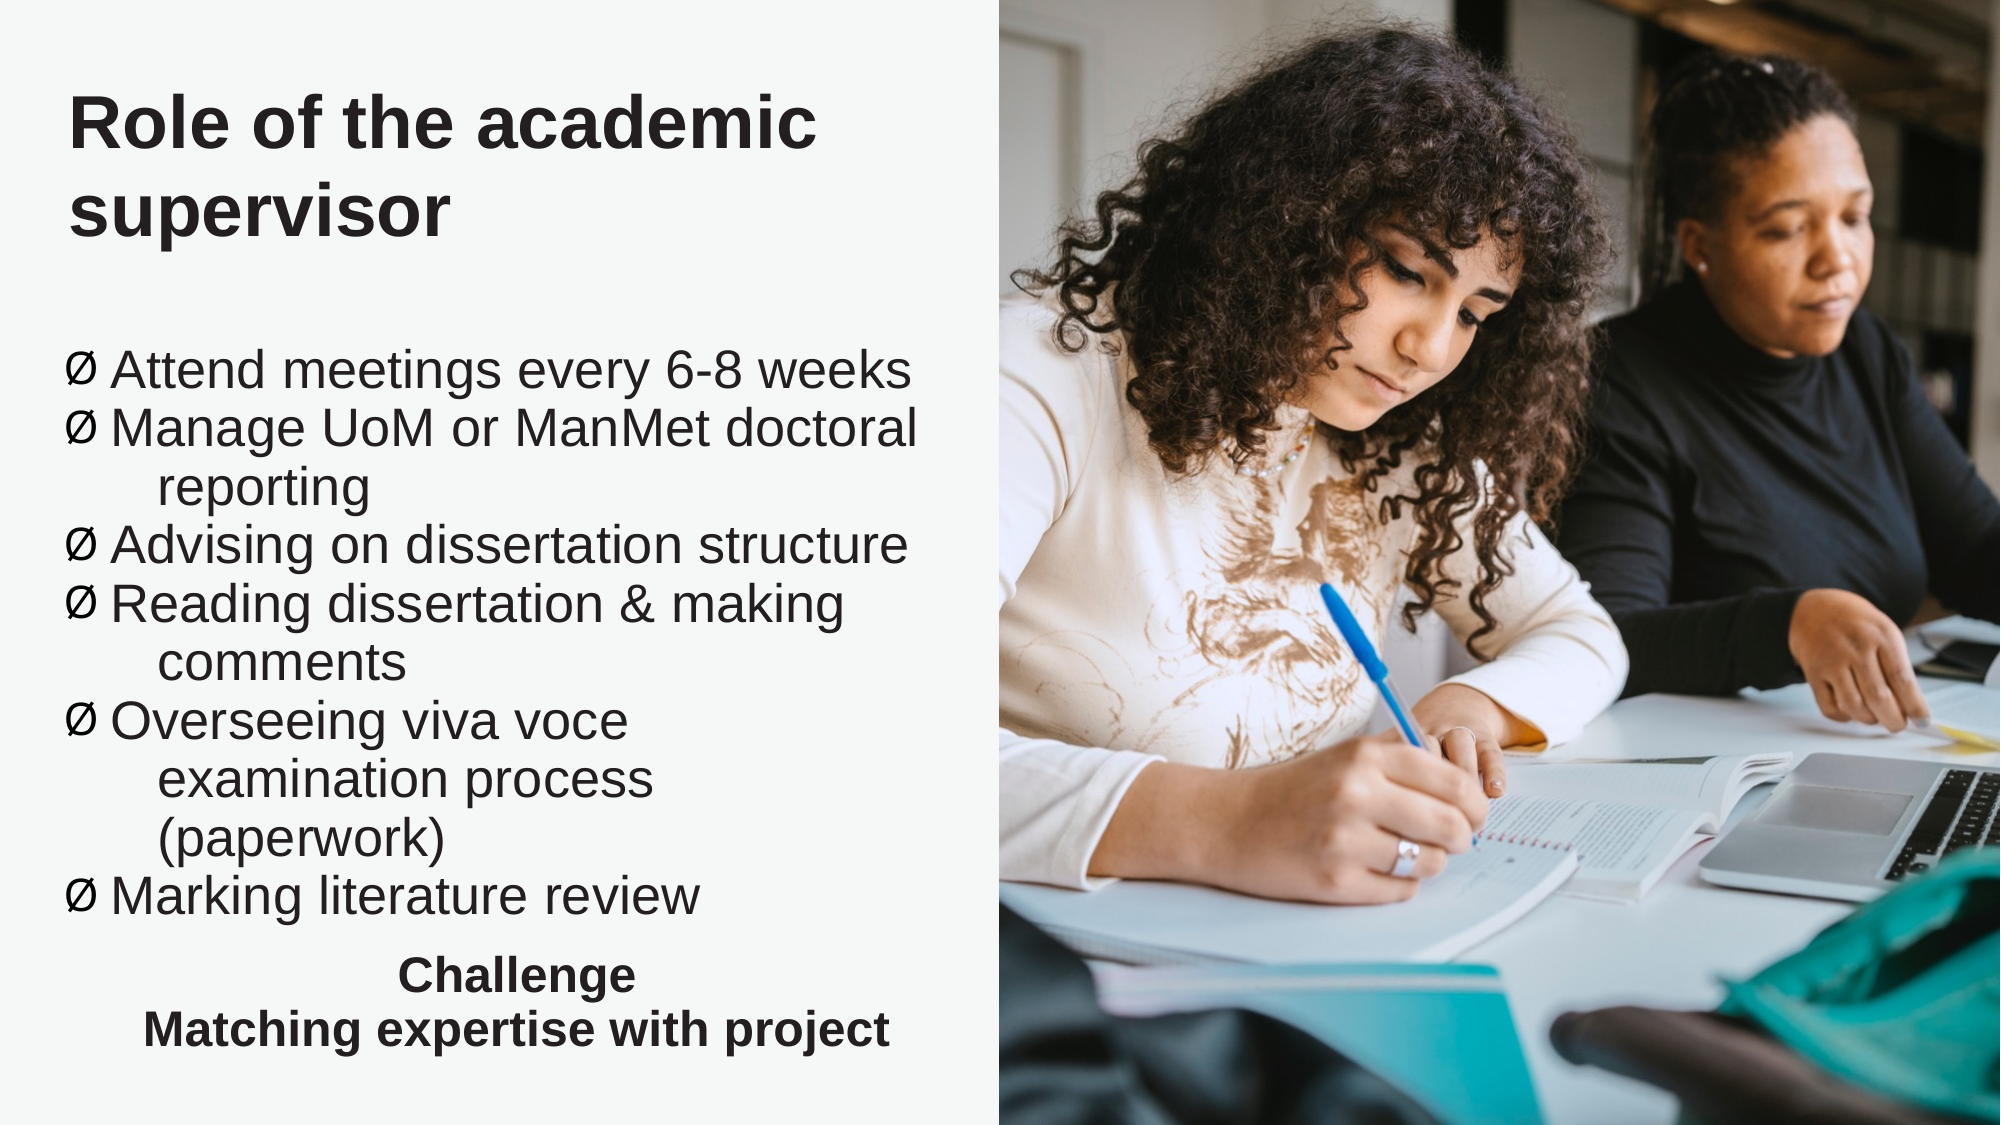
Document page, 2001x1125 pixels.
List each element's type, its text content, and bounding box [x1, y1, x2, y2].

title Role of the academic supervisor [48, 53, 986, 274]
picture [999, 0, 2000, 1125]
text_box Challenge Matching expertise with project [48, 941, 986, 1066]
text_box Attend meetings every 6-8 weeks Manage UoM or ManMet doctoral reporting Advising on dissertation structure Reading dissertation & making comments Overseeing viva voce examination process (paperwork) Marking literature review [48, 334, 937, 881]
